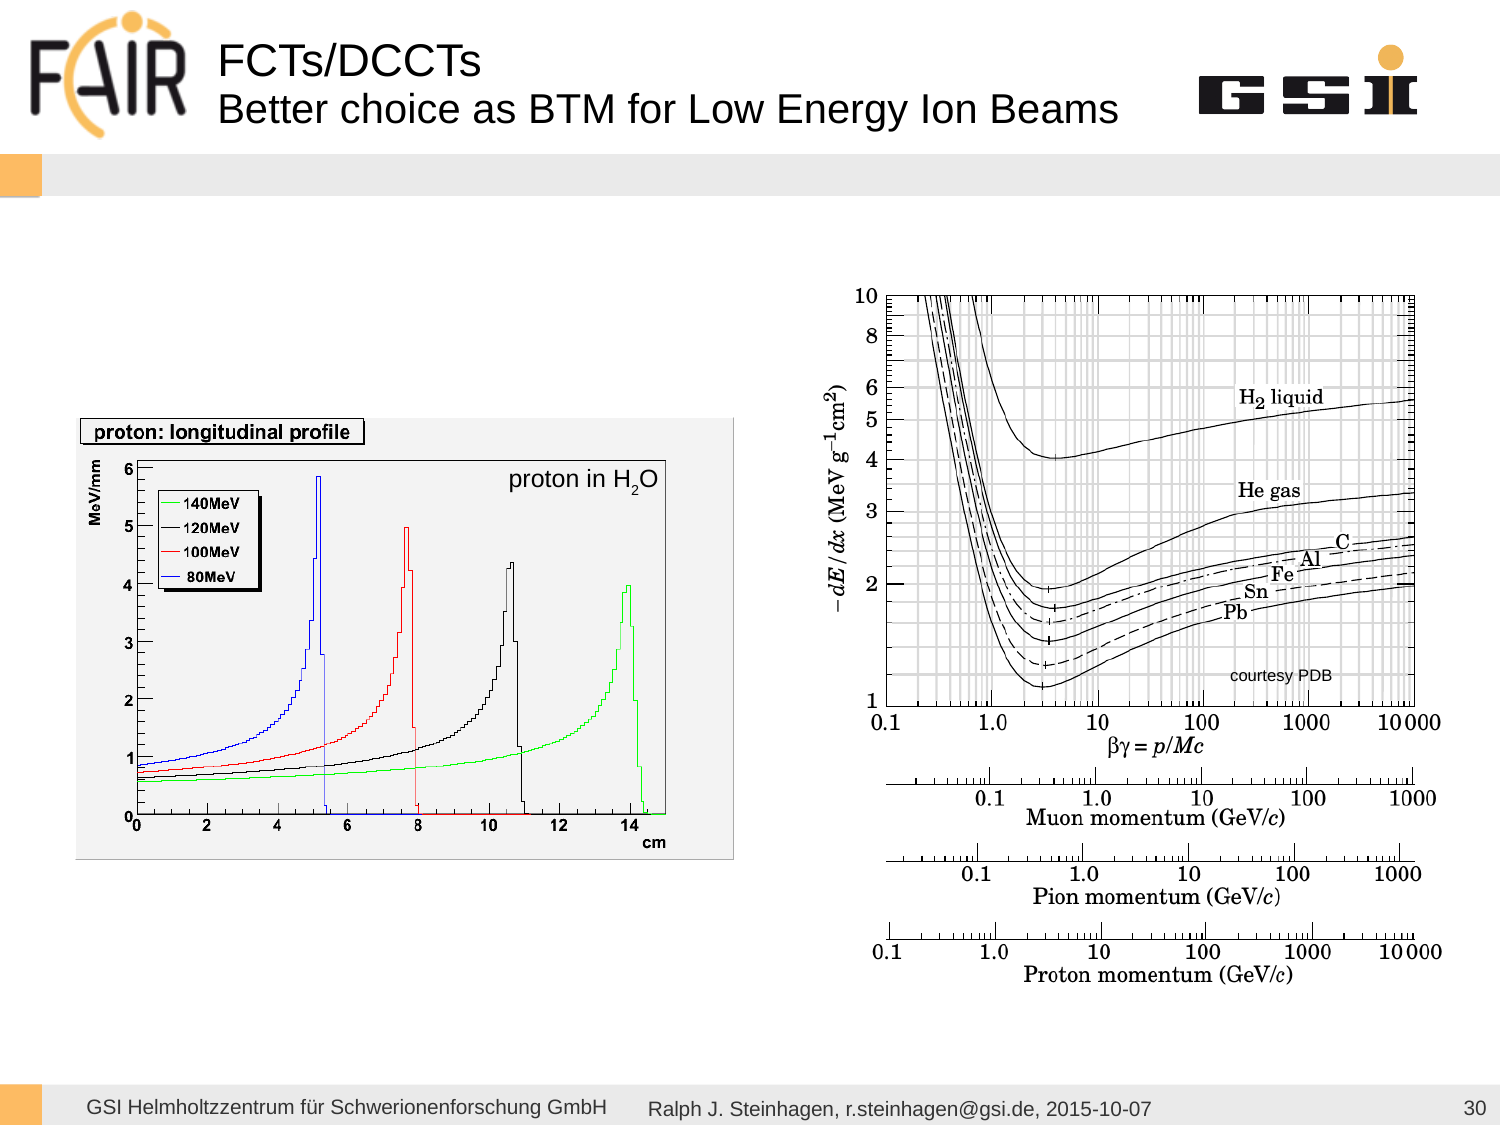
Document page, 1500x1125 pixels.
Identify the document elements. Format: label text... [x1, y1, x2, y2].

title FCTs/DCCTs Better choice as BTM for Low Energy Ion Beams [217, 6, 1181, 161]
picture [783, 258, 1452, 988]
text_box proton in H2O [493, 457, 674, 506]
picture [1197, 42, 1419, 117]
text_box courtesy PDB [1215, 658, 1435, 714]
picture [74, 416, 734, 860]
picture [30, 9, 187, 141]
